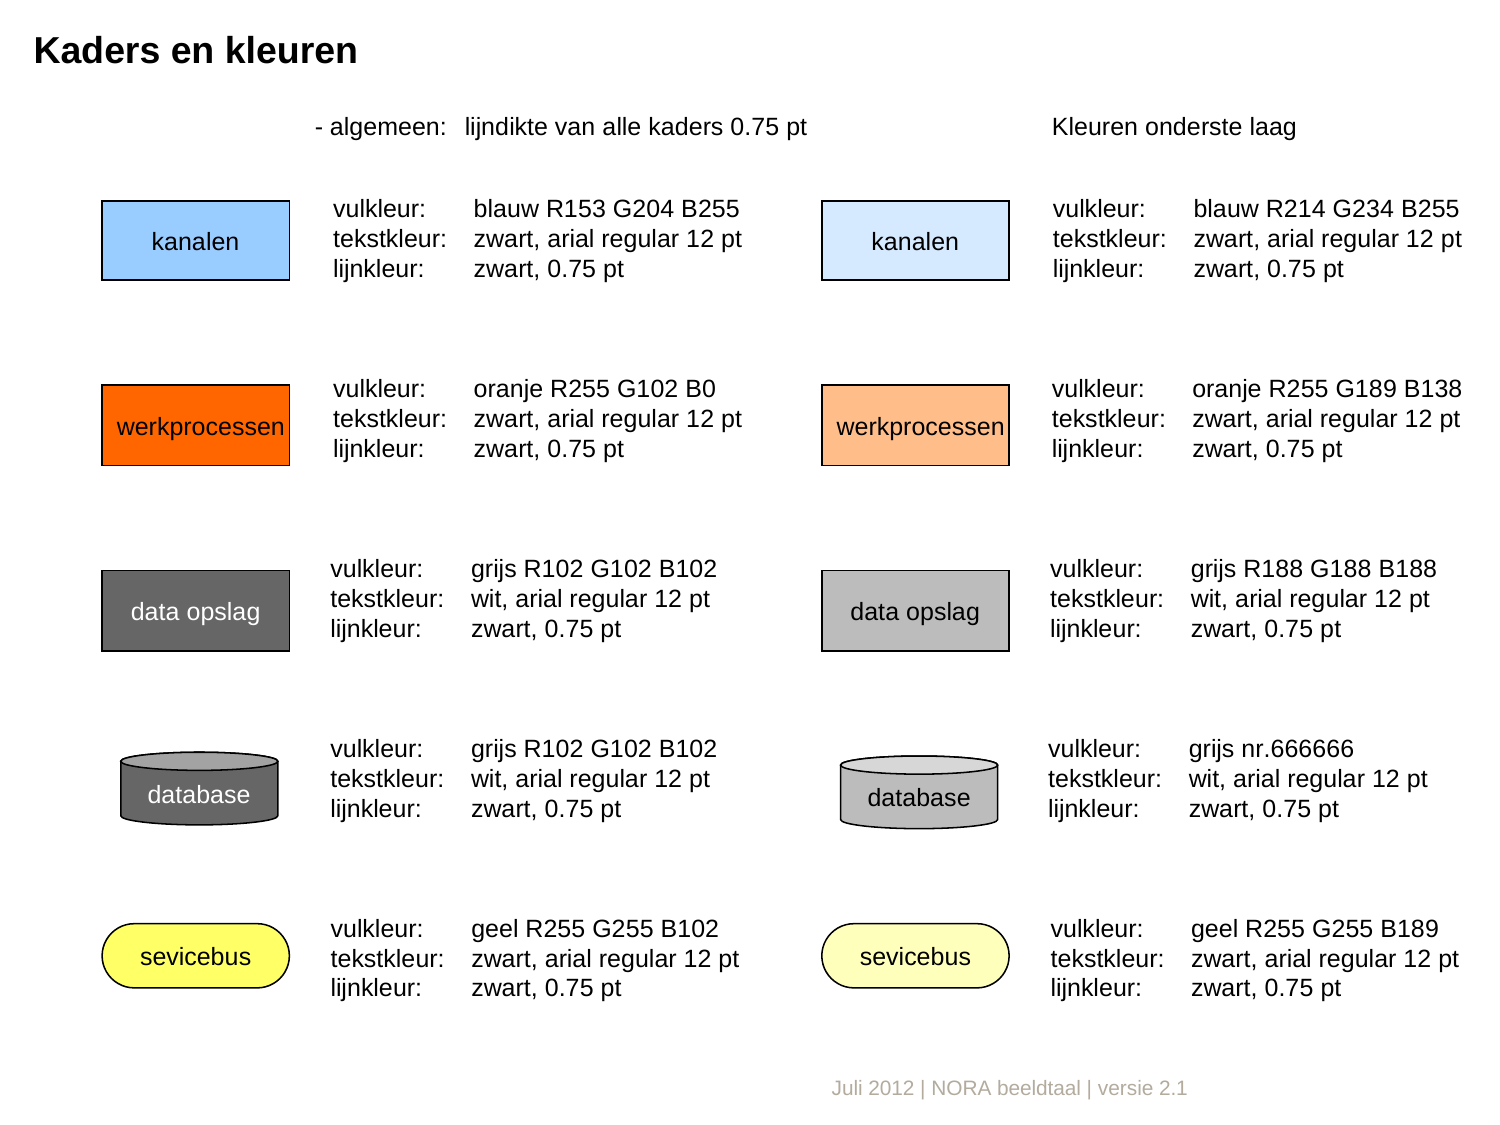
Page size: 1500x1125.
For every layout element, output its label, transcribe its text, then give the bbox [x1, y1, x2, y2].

text_box vulkleur: geel R255 G255 B102 tekstkleur: zwart, arial regular 12 pt lijnkleur: zwart, 0.75 pt [315, 904, 756, 1010]
text_box data opslag [821, 570, 1010, 652]
text_box kanalen [102, 200, 290, 280]
text_box Kleuren onderste laag [1037, 102, 1313, 149]
text_box database [840, 766, 998, 829]
text_box - algemeen: lijndikte van alle kaders 0.75 pt [300, 102, 823, 149]
title Kaders en kleuren [18, 18, 1294, 79]
text_box sevicebus [102, 923, 290, 988]
text_box vulkleur: grijs nr.666666 tekstkleur: wit, arial regular 12 pt lijnkleur: zwart, 0.75 pt [1033, 724, 1444, 830]
text_box kanalen [821, 200, 1010, 280]
text_box werkprocessen [821, 384, 1010, 466]
text_box data opslag [102, 570, 290, 652]
text_box vulkleur: grijs R188 G188 B188 tekstkleur: wit, arial regular 12 pt lijnkleur: zwart, 0.75 pt [1035, 544, 1453, 651]
text_box vulkleur: grijs R102 G102 B102 tekstkleur: wit, arial regular 12 pt lijnkleur: zwart, 0.75 pt [315, 544, 734, 651]
text_box vulkleur: blauw R153 G204 B255 tekstkleur: zwart, arial regular 12 pt lijnkleur: zwart, 0.75 pt [318, 185, 758, 291]
text_box vulkleur: grijs R102 G102 B102 tekstkleur: wit, arial regular 12 pt lijnkleur: zwart, 0.75 pt [315, 724, 734, 830]
text_box werkprocessen [102, 384, 290, 466]
text_box sevicebus [821, 923, 1010, 988]
text_box vulkleur: oranje R255 G189 B138 tekstkleur: zwart, arial regular 12 pt lijnkleur: zwart, 0.75 pt [1037, 364, 1479, 471]
text_box database [120, 762, 278, 825]
text_box vulkleur: blauw R214 G234 B255 tekstkleur: zwart, arial regular 12 pt lijnkleur: zwart, 0.75 pt [1038, 185, 1478, 291]
text_box vulkleur: oranje R255 G102 B0 tekstkleur: zwart, arial regular 12 pt lijnkleur: zwart, 0.75 pt [318, 364, 758, 471]
text_box vulkleur: geel R255 G255 B189 tekstkleur: zwart, arial regular 12 pt lijnkleur: zwart, 0.75 pt [1035, 904, 1476, 1010]
